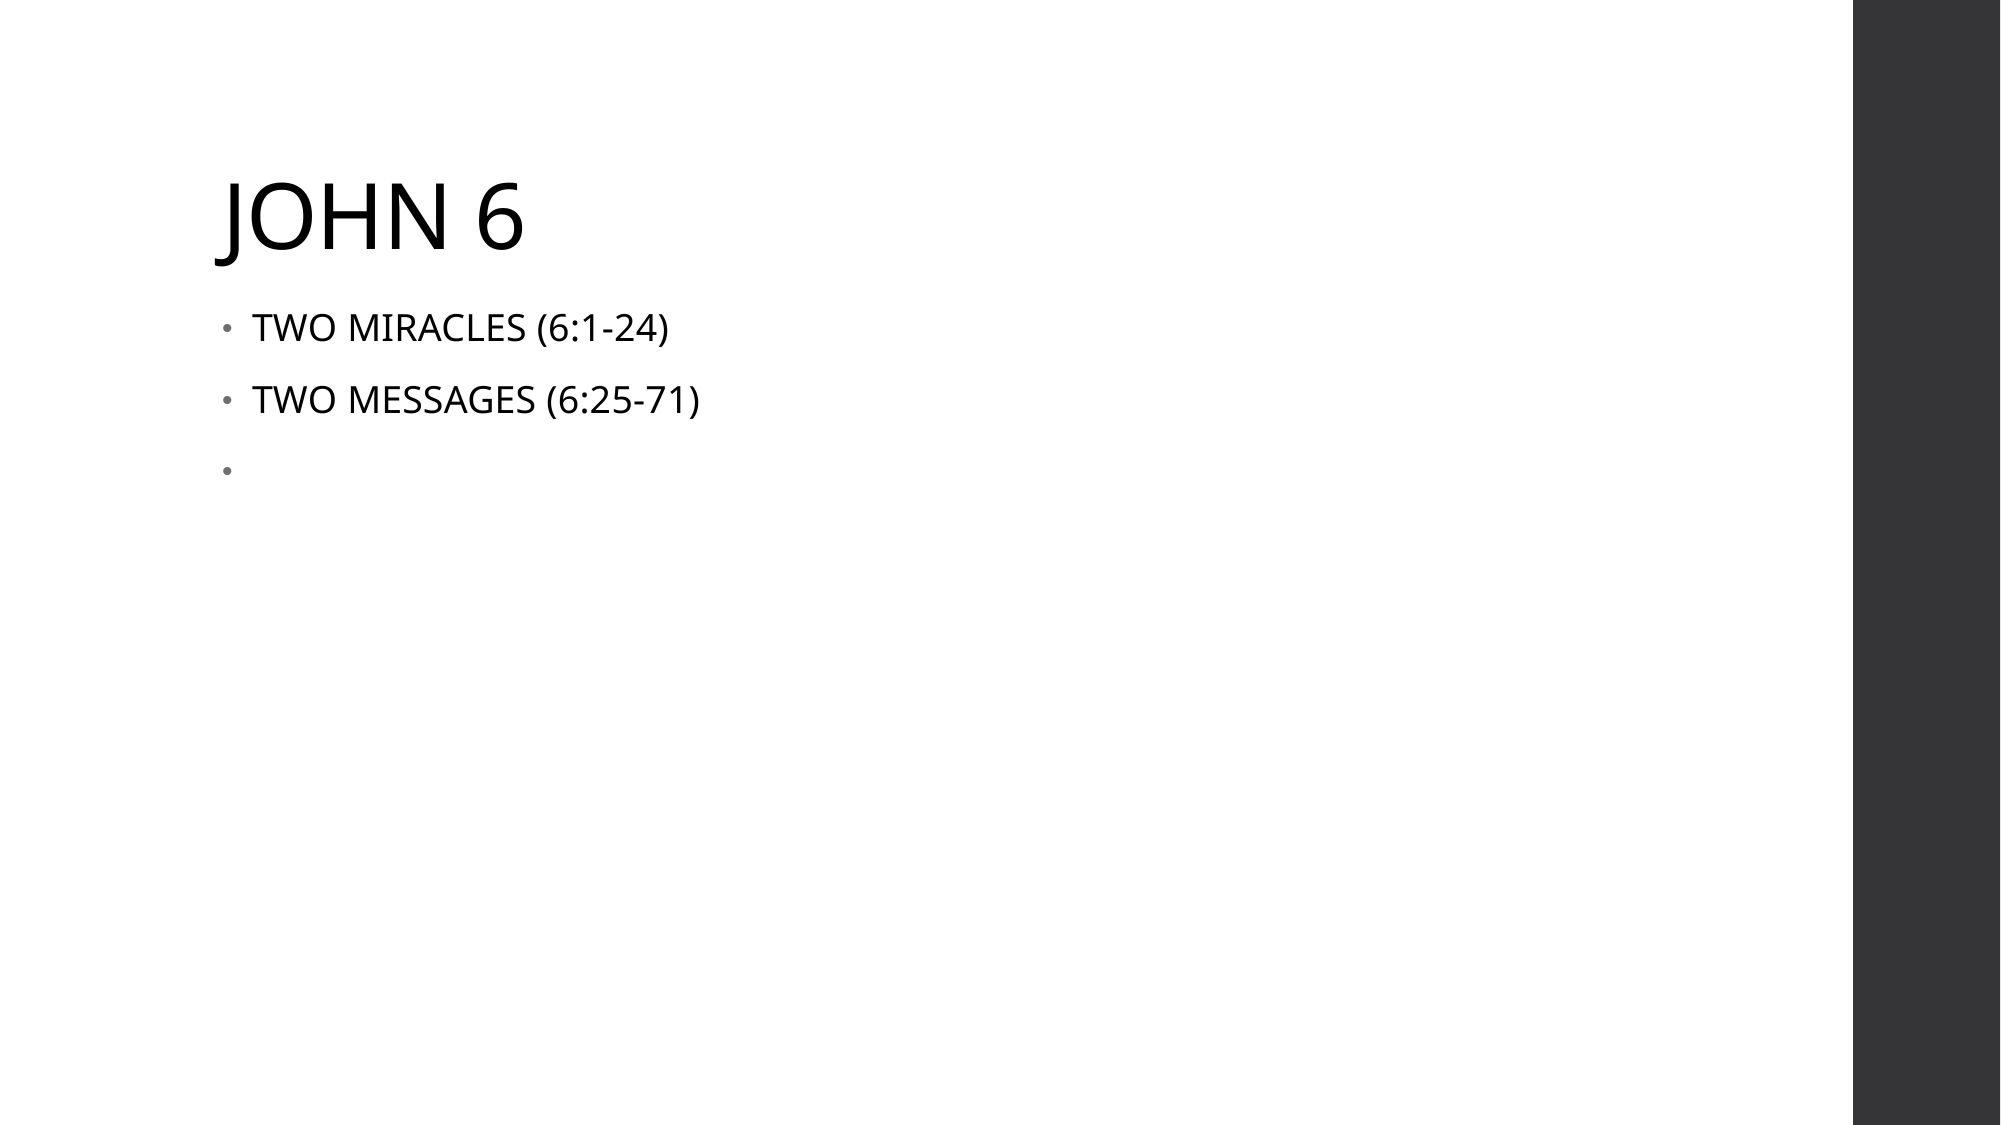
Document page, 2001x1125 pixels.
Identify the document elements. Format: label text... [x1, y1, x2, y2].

title JOHN 6 [206, 60, 1797, 278]
list TWO MIRACLES (6:1-24) TWO MESSAGES (6:25-71) [206, 299, 1617, 1014]
